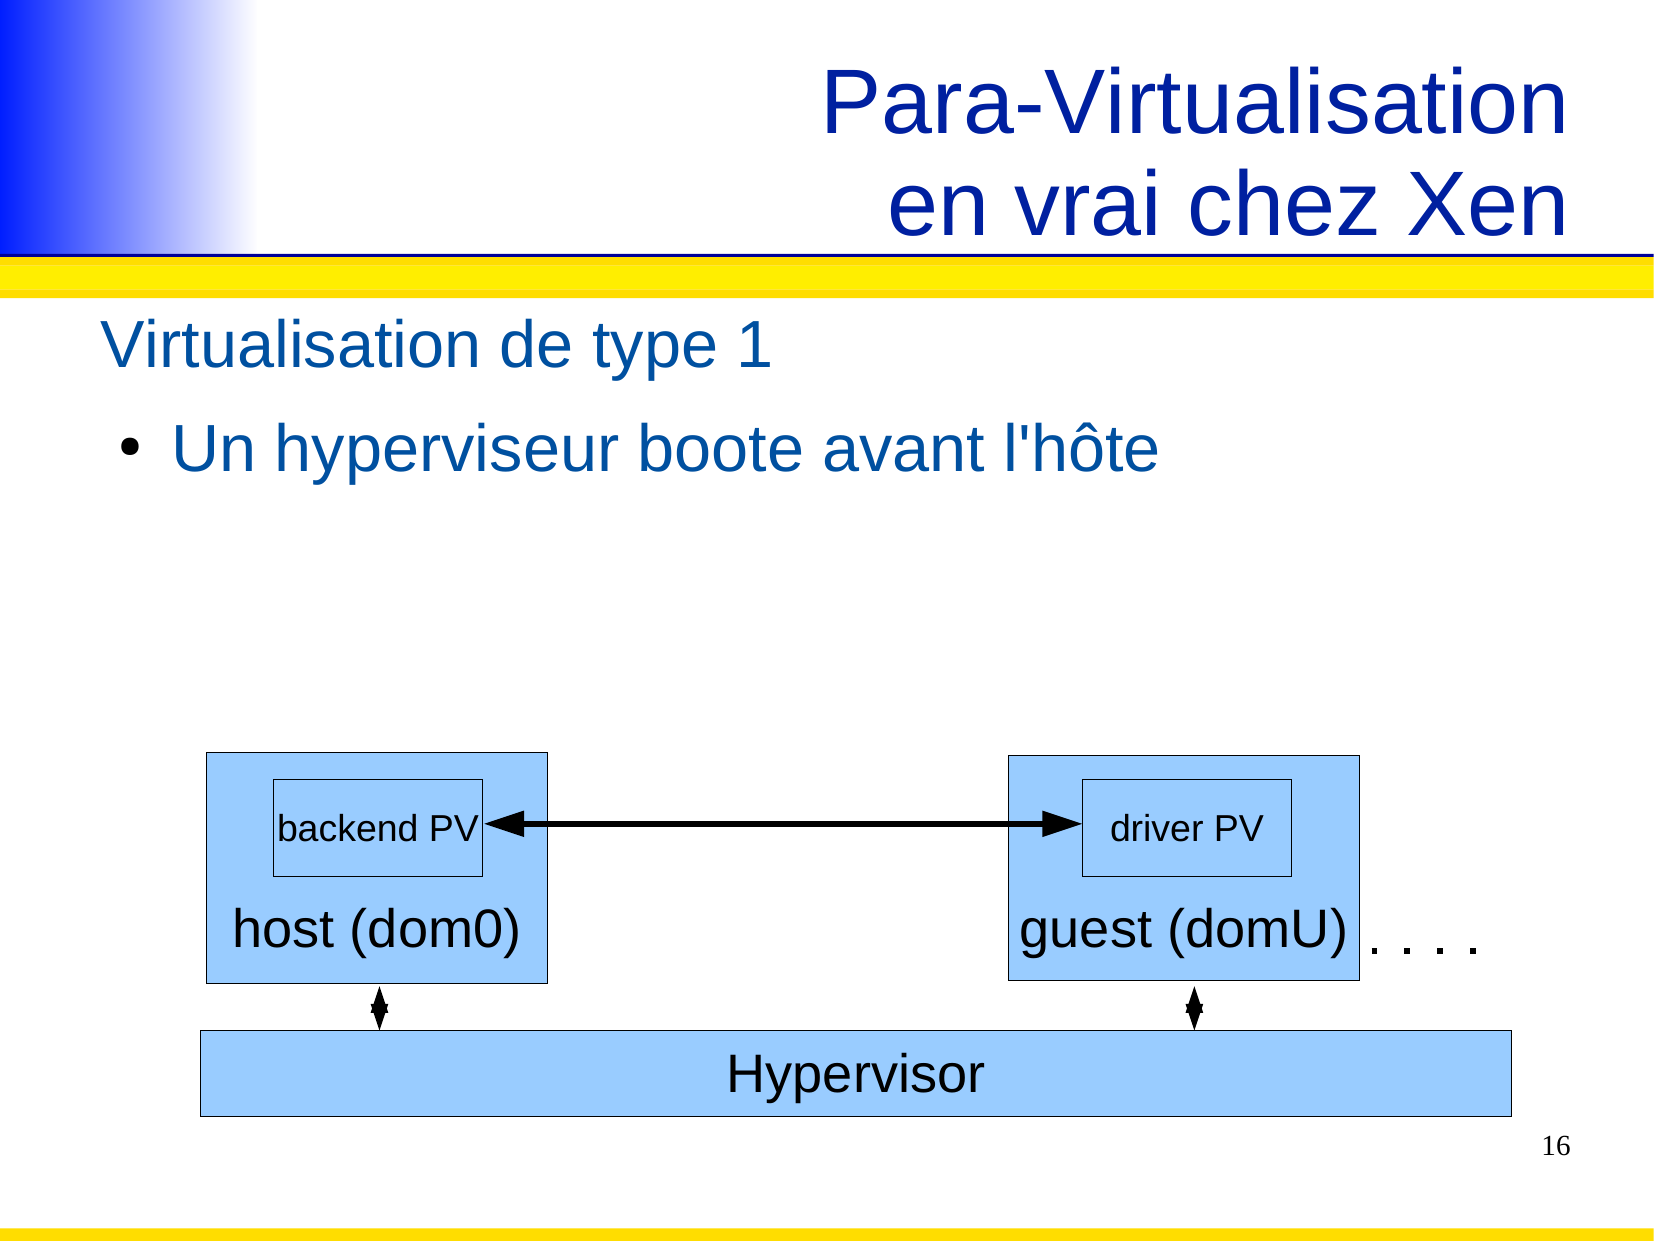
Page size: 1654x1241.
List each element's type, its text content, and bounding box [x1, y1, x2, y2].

text_box guest (domU) [1008, 755, 1360, 981]
text_box Hypervisor [200, 1030, 1512, 1117]
title Para-Virtualisation en vrai chez Xen [372, 49, 1571, 257]
list Virtualisation de type 1 Un hyperviseur boote avant l'hôte [82, 307, 1571, 1126]
text_box driver PV [1082, 779, 1292, 877]
text_box backend PV [273, 779, 483, 877]
text_box host (dom0) [206, 752, 548, 984]
